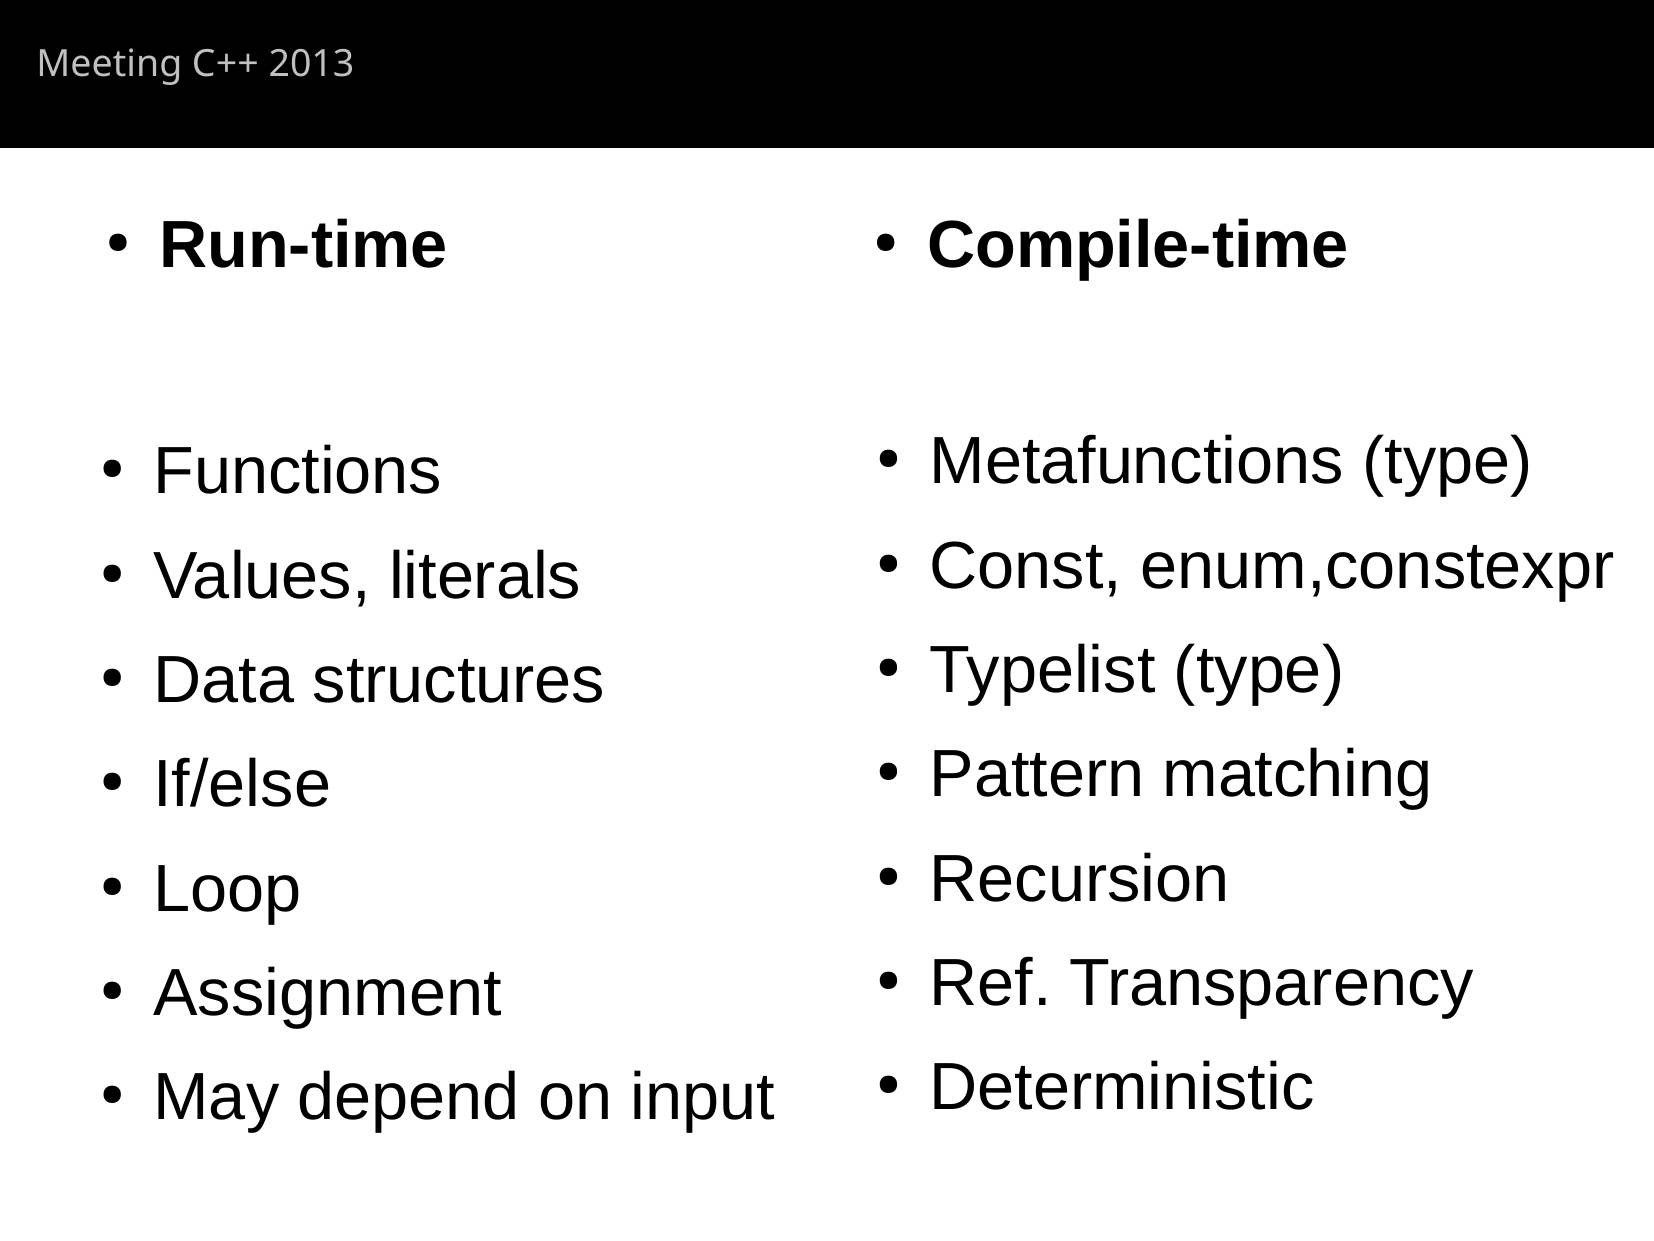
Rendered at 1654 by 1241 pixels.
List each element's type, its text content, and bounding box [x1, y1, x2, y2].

list Run-time [88, 206, 479, 330]
list Compile-time [856, 206, 1388, 330]
list Functions Values, literals Data structures If/else Loop Assignment May depend on input [82, 433, 809, 1149]
list Metafunctions (type) Const, enum,constexpr Typelist (type) Pattern matching Recursion Ref. Transparency Deterministic [858, 423, 1651, 1139]
